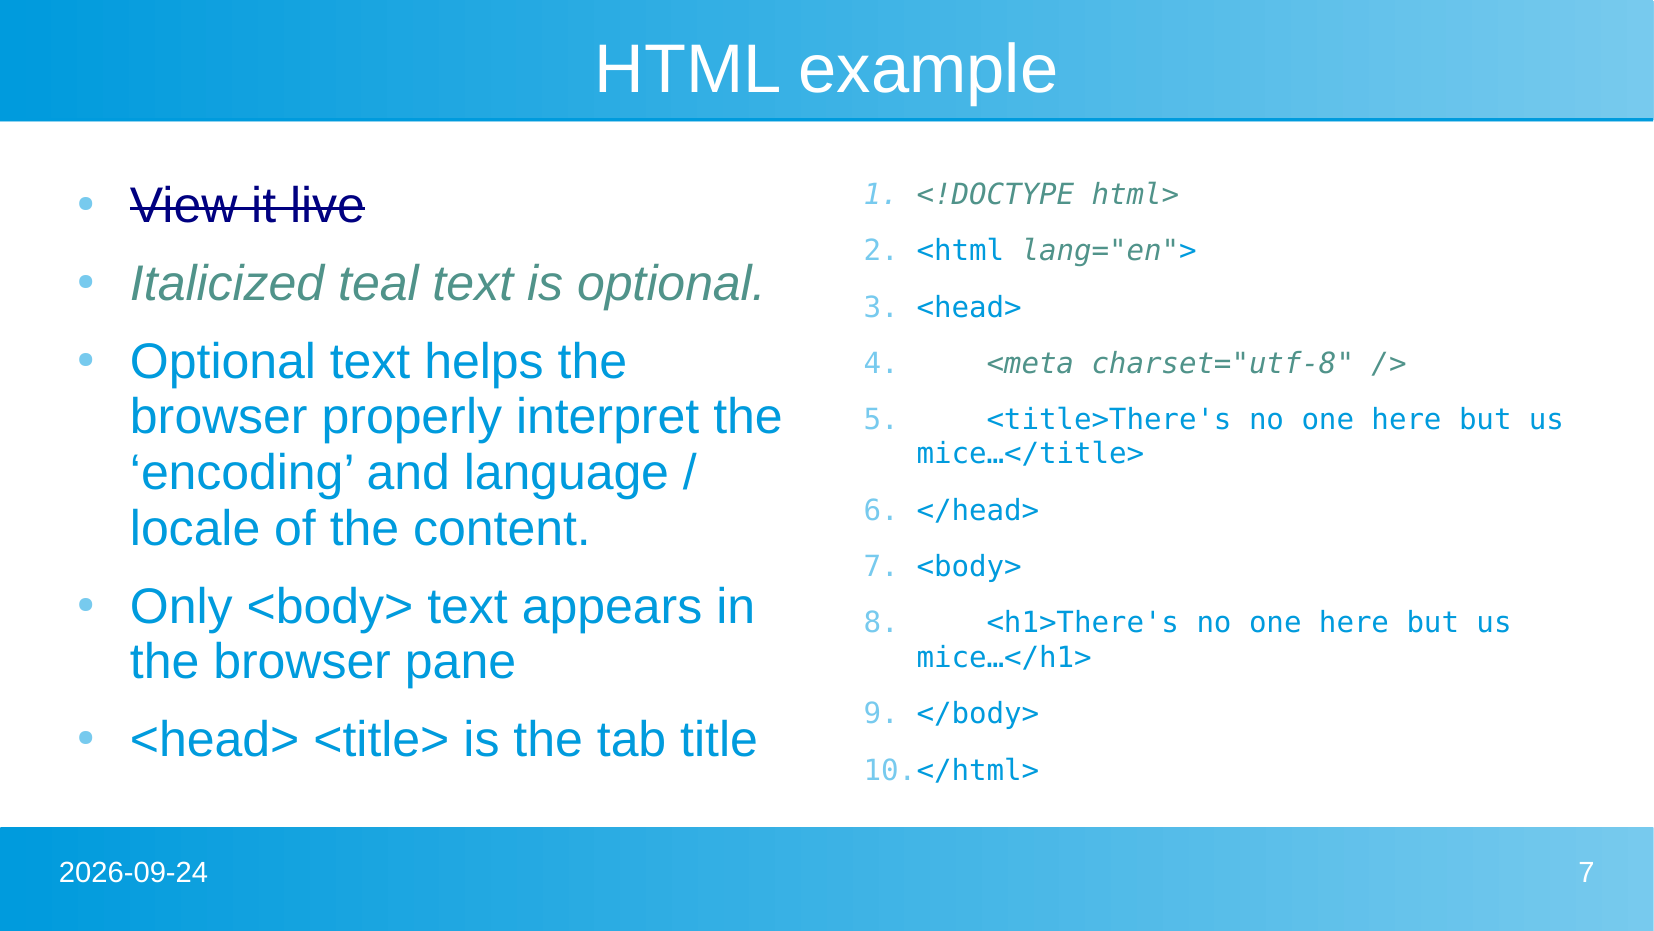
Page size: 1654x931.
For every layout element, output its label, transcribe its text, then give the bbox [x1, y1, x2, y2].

list View it live Italicized teal text is optional. Optional text helps the browser properly interpret the ‘encoding’ and language / locale of the content. Only <body> text appears in the browser pane <head> <title> is the tab title [59, 177, 809, 768]
list <!DOCTYPE html> <html lang="en"> <head> <meta charset="utf-8" /> <title>There's no one here but us mice…</title> </head> <body> <h1>There's no one here but us mice…</h1> </body> </html> [845, 177, 1596, 768]
title HTML example [59, 29, 1595, 108]
